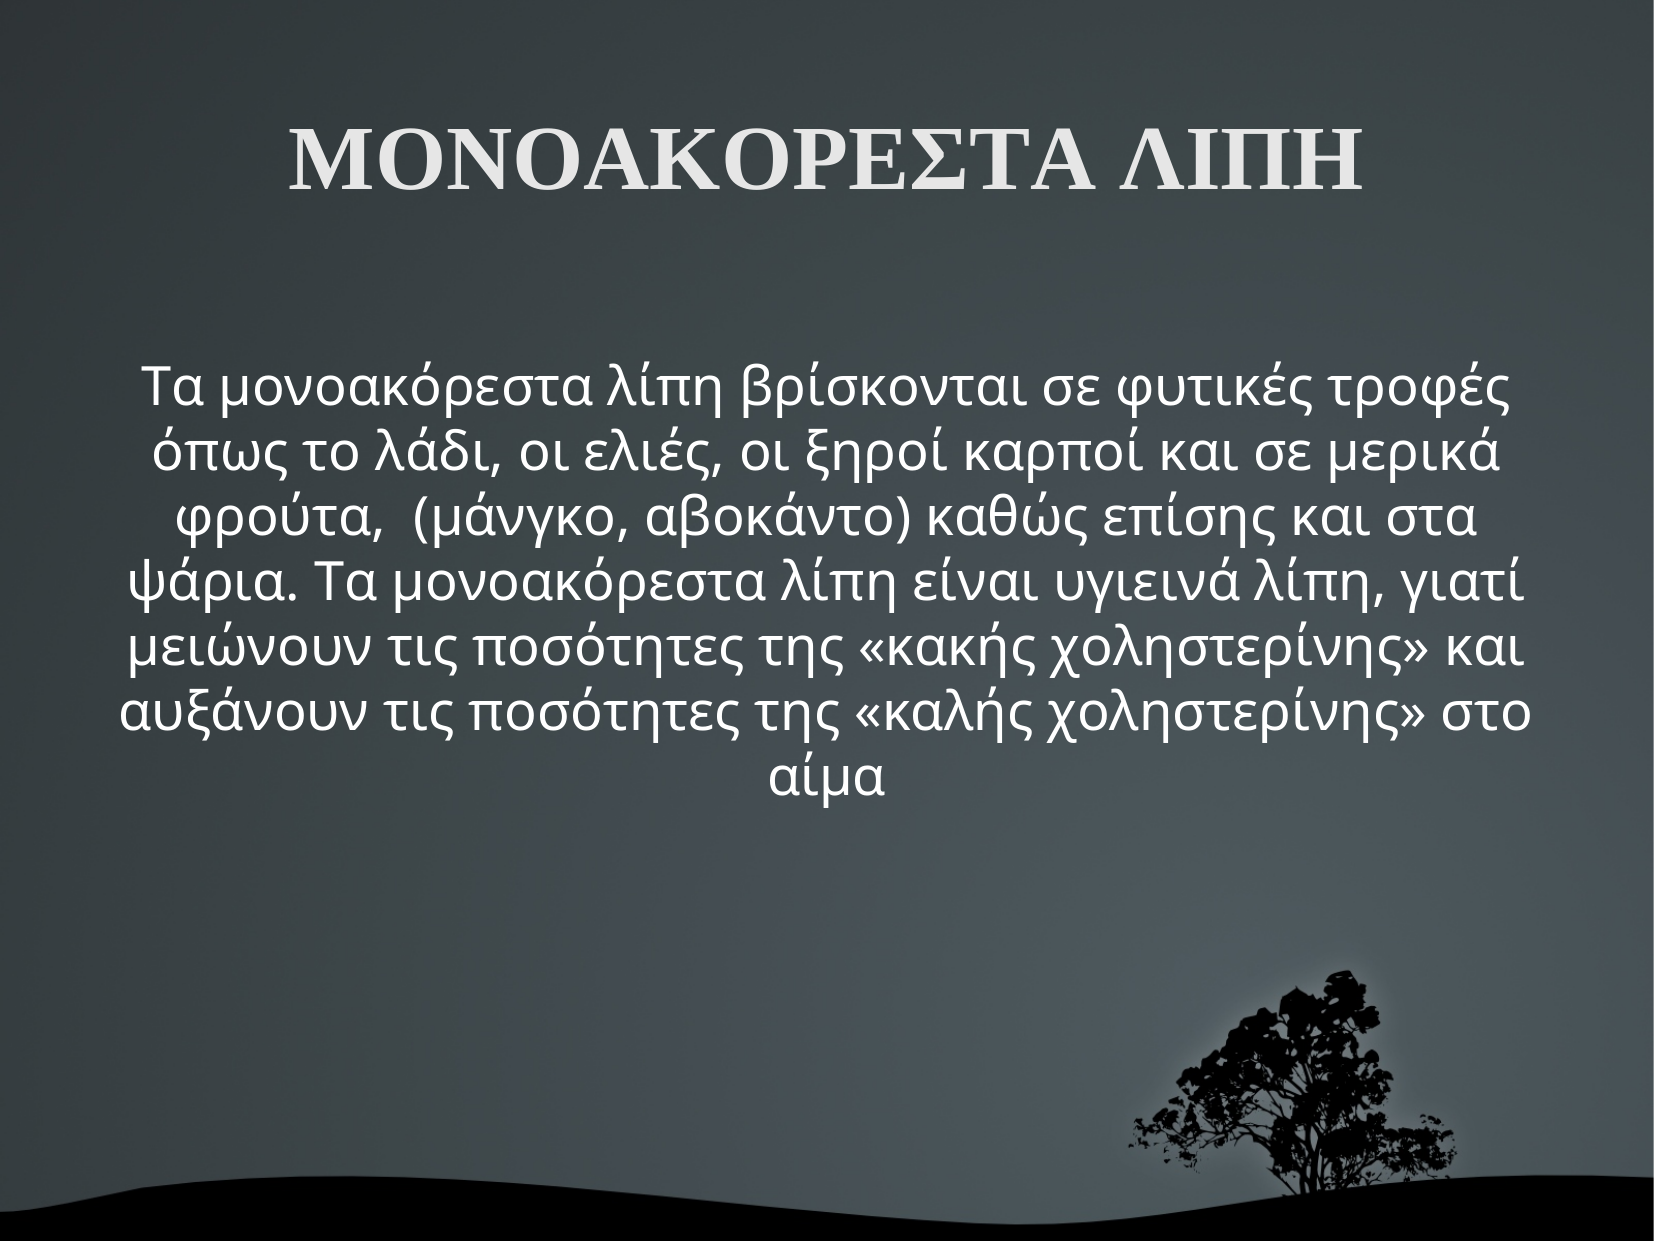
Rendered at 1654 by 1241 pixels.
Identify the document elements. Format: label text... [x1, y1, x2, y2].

picture [0, 0, 1654, 1241]
subtitle Τα μονοακόρεστα λίπη βρίσκονται σε φυτικές τροφές όπως το λάδι, οι ελιές, οι ξηροί καρποί και σε μερικά φρούτα, (μάνγκο, αβοκάντο) καθώς επίσης και στα ψάρια. Τα μονοακόρεστα λίπη είναι υγιεινά λίπη, γιατί μειώνουν τις ποσότητες της «κακής χοληστερίνης» και αυξάνουν τις ποσότητες της «καλής χοληστερίνης» στο αίμα [82, 49, 1571, 1109]
